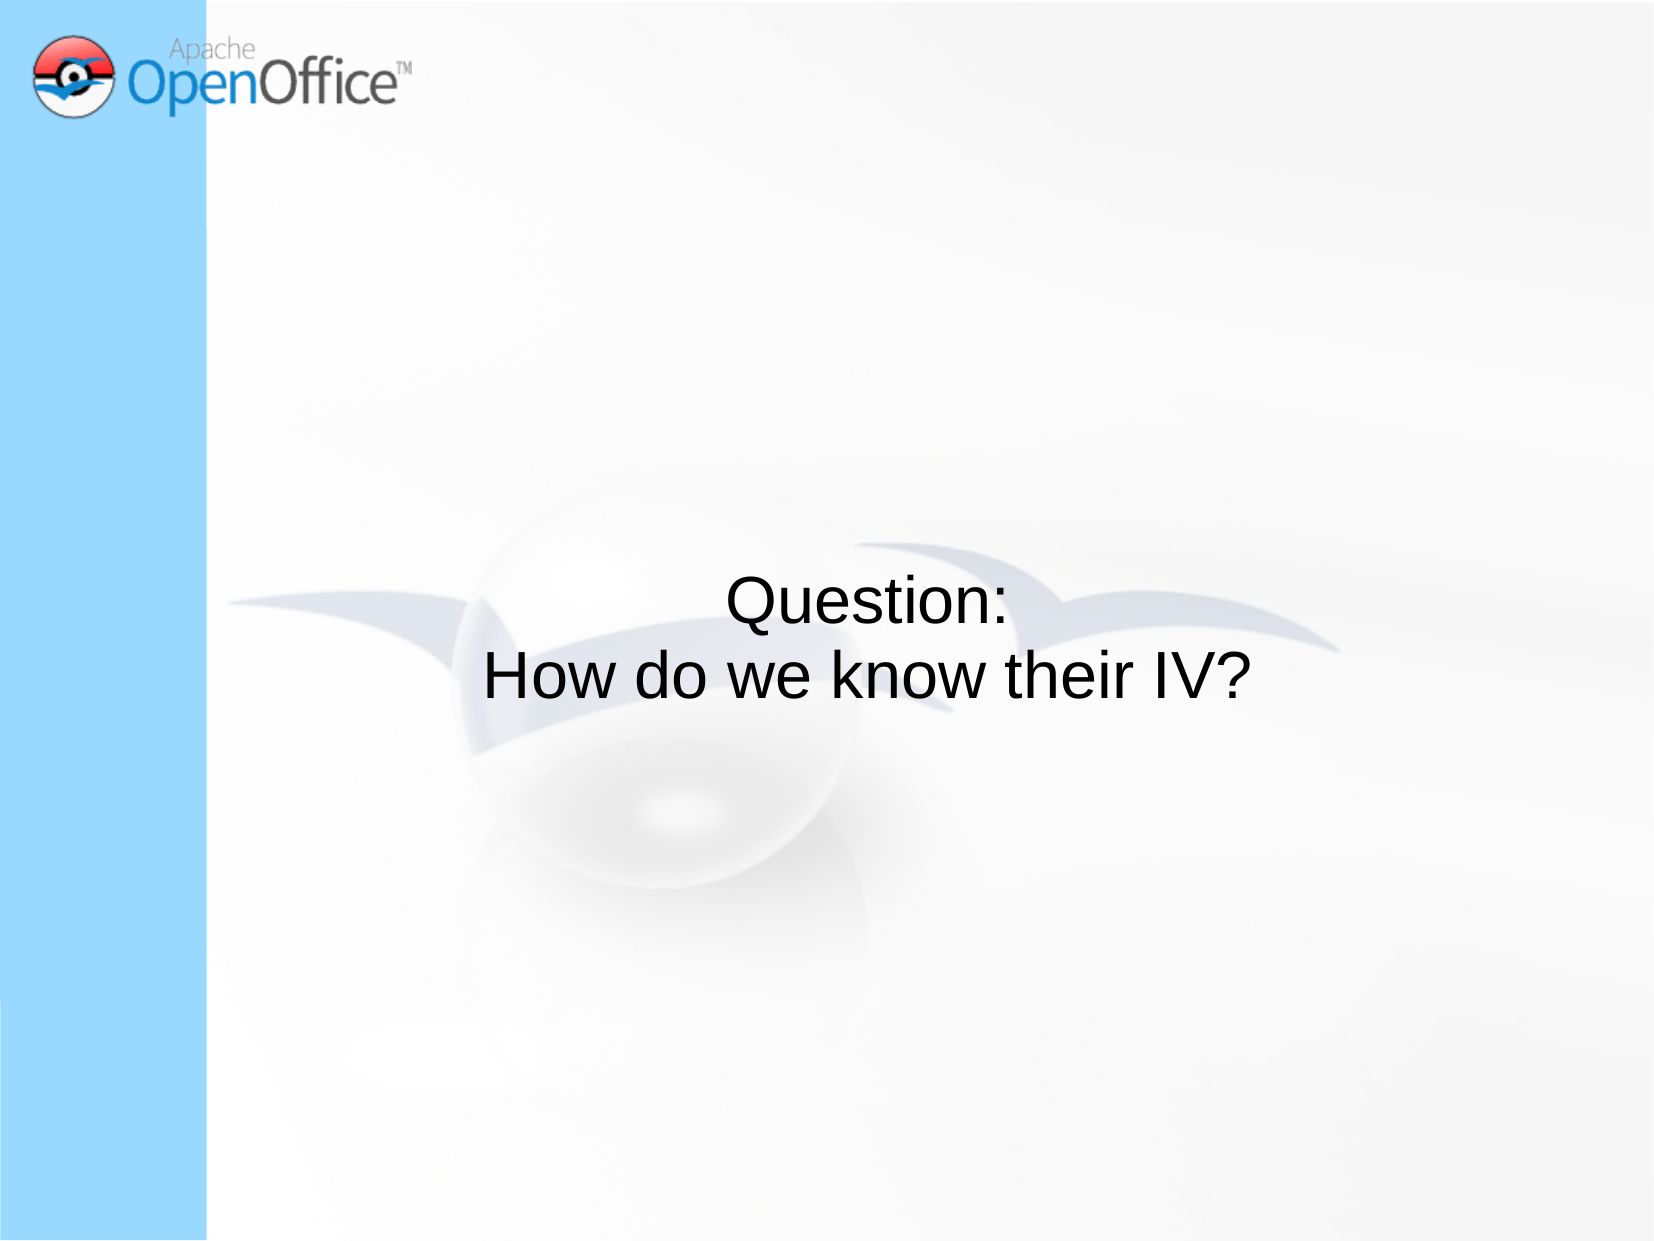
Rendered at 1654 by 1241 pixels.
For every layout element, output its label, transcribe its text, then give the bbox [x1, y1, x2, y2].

subtitle Question: How do we know their IV? [165, 108, 1571, 1168]
picture [31, 2, 1654, 1241]
